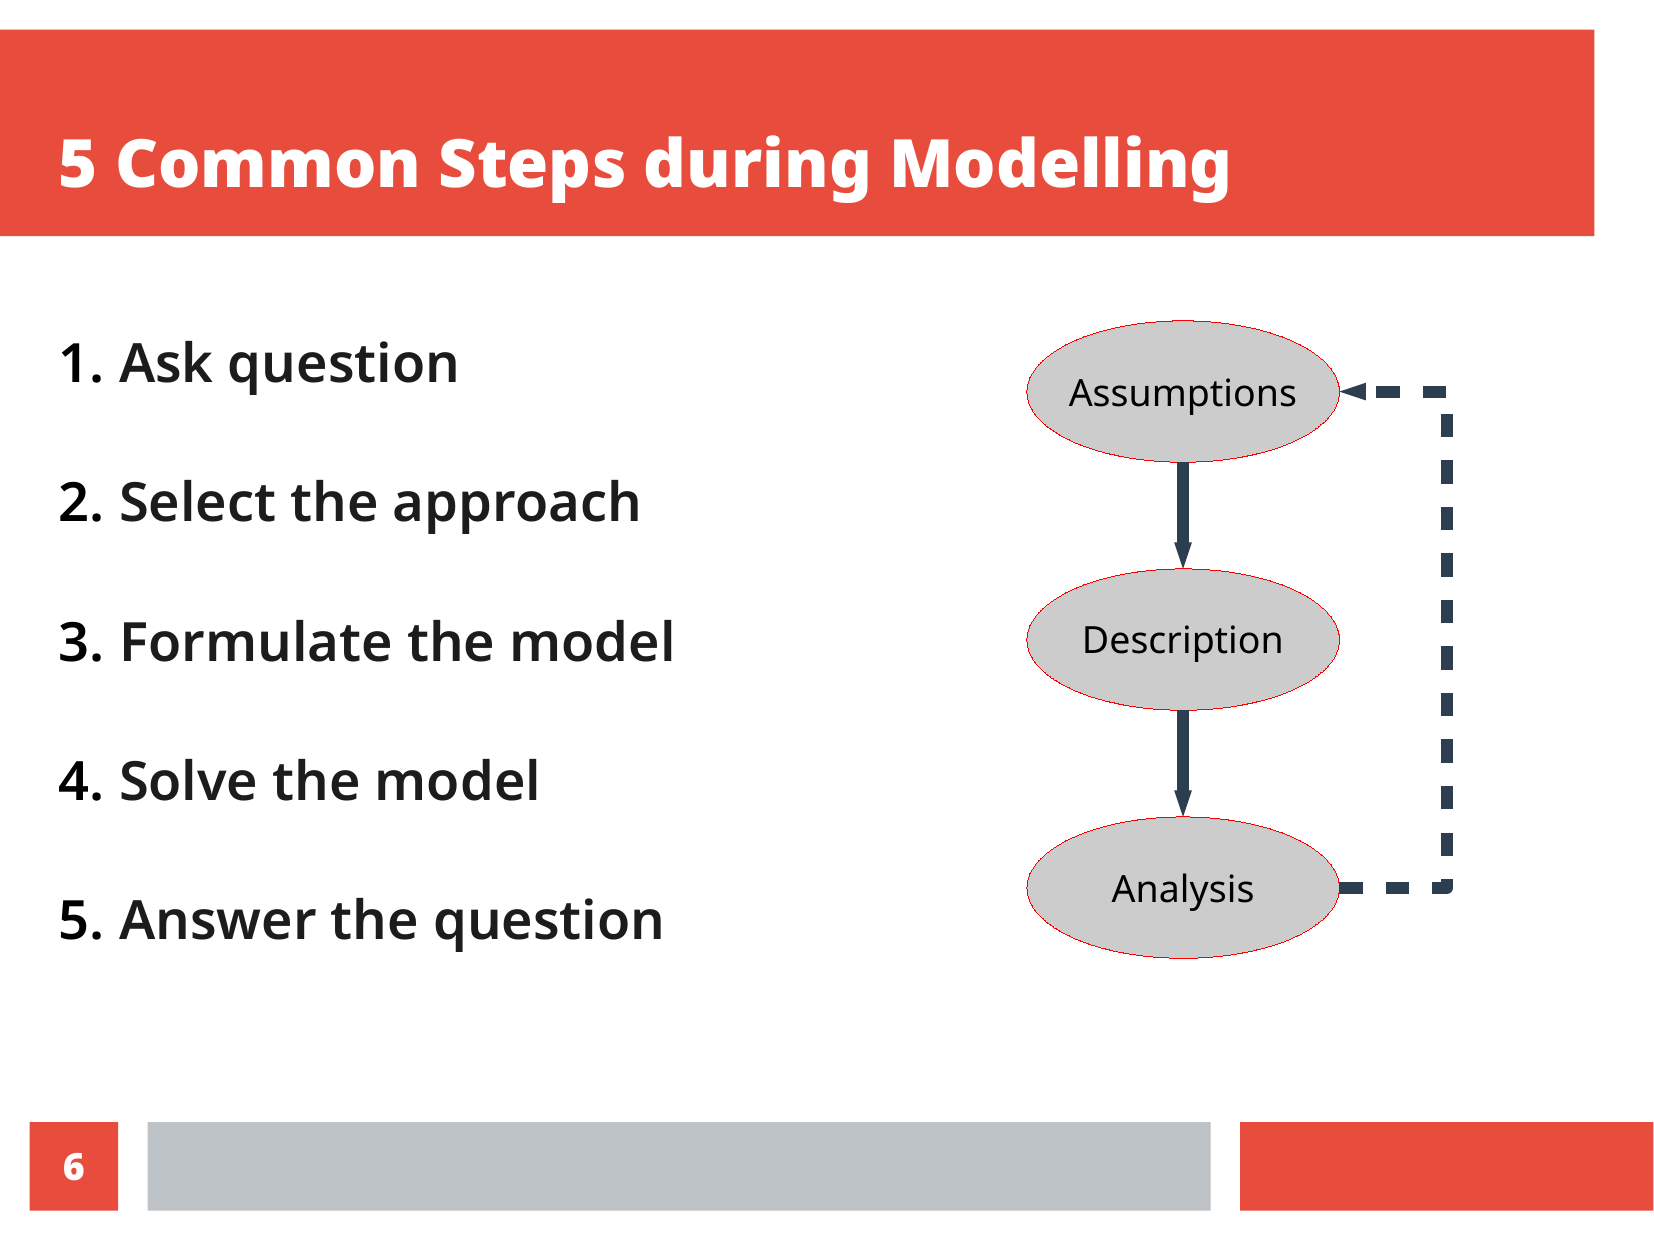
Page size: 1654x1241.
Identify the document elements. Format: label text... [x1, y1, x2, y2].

text_box Analysis [1026, 816, 1339, 959]
list Ask question Select the approach Formulate the model Solve the model Answer the question [59, 324, 1565, 1093]
text_box Description [1026, 568, 1340, 711]
text_box Assumptions [1026, 320, 1340, 463]
title 5 Common Steps during Modelling [59, 59, 1595, 207]
